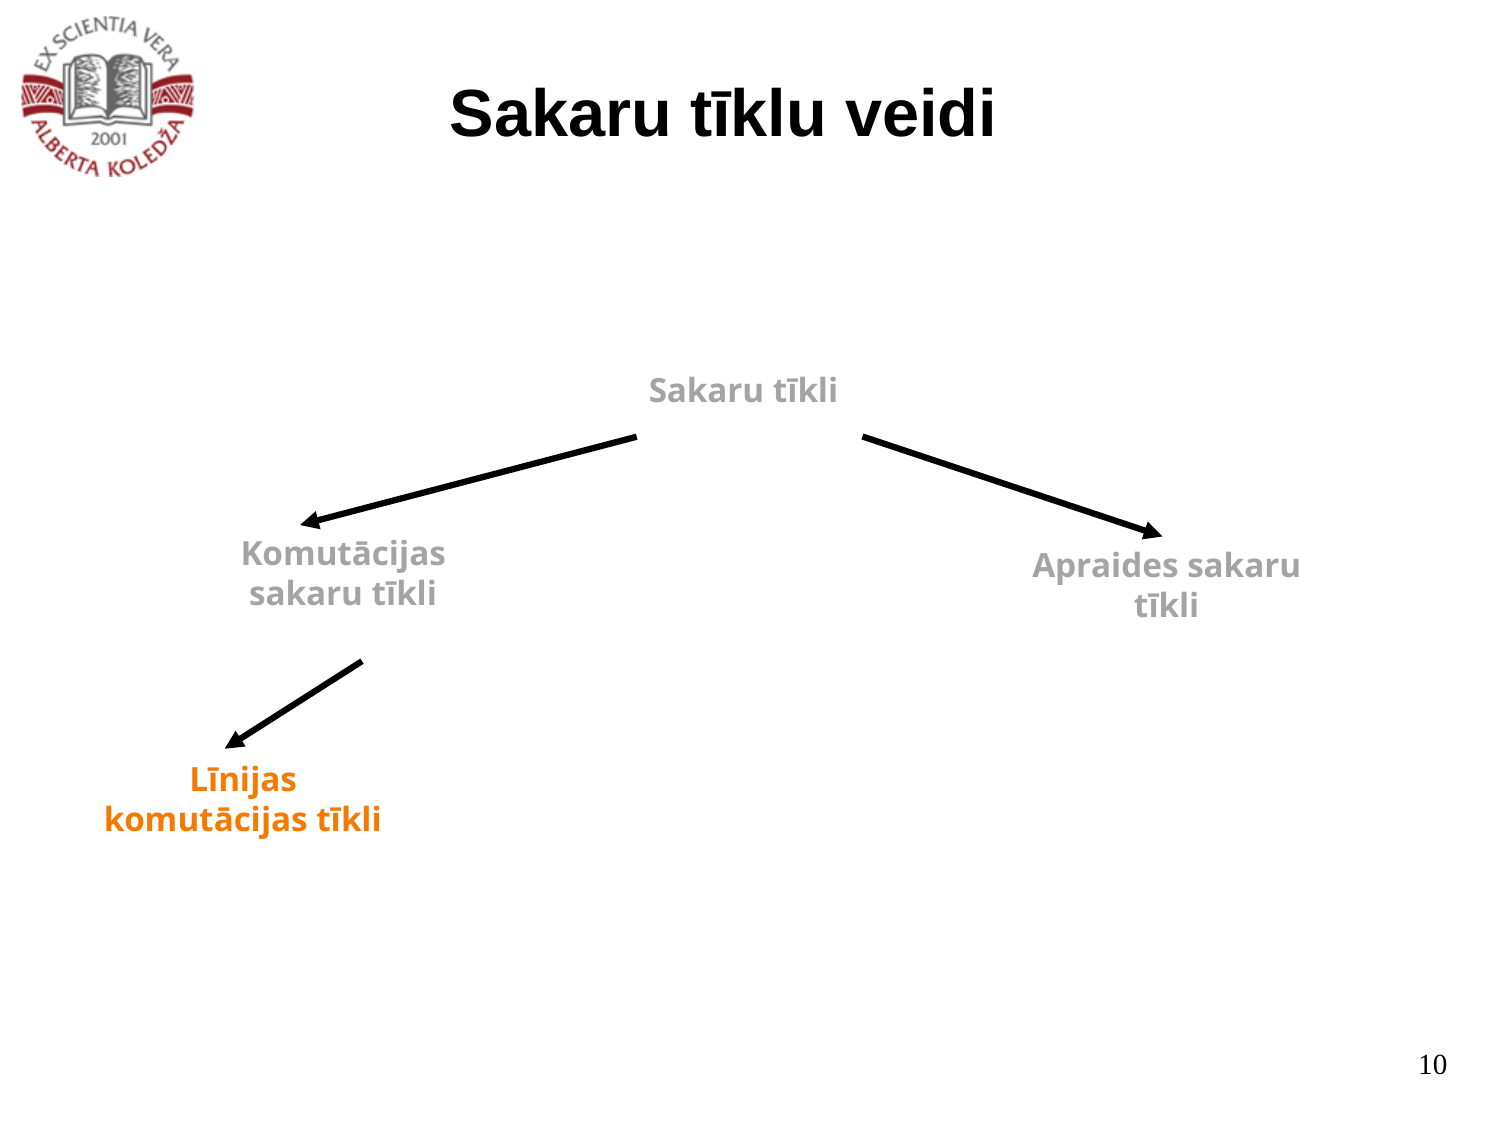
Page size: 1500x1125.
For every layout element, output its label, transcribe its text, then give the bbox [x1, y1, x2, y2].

picture [21, 16, 194, 177]
text_box <skaitlis> [1312, 1037, 1463, 1101]
title Sakaru tīklu veidi [50, 62, 1374, 175]
text_box Apraides sakaru tīkli [998, 536, 1336, 632]
text_box Sakaru tīkli [574, 361, 913, 417]
text_box Līnijas komutācijas tīkli [74, 750, 412, 846]
text_box Komutācijas sakaru tīkli [174, 524, 513, 620]
